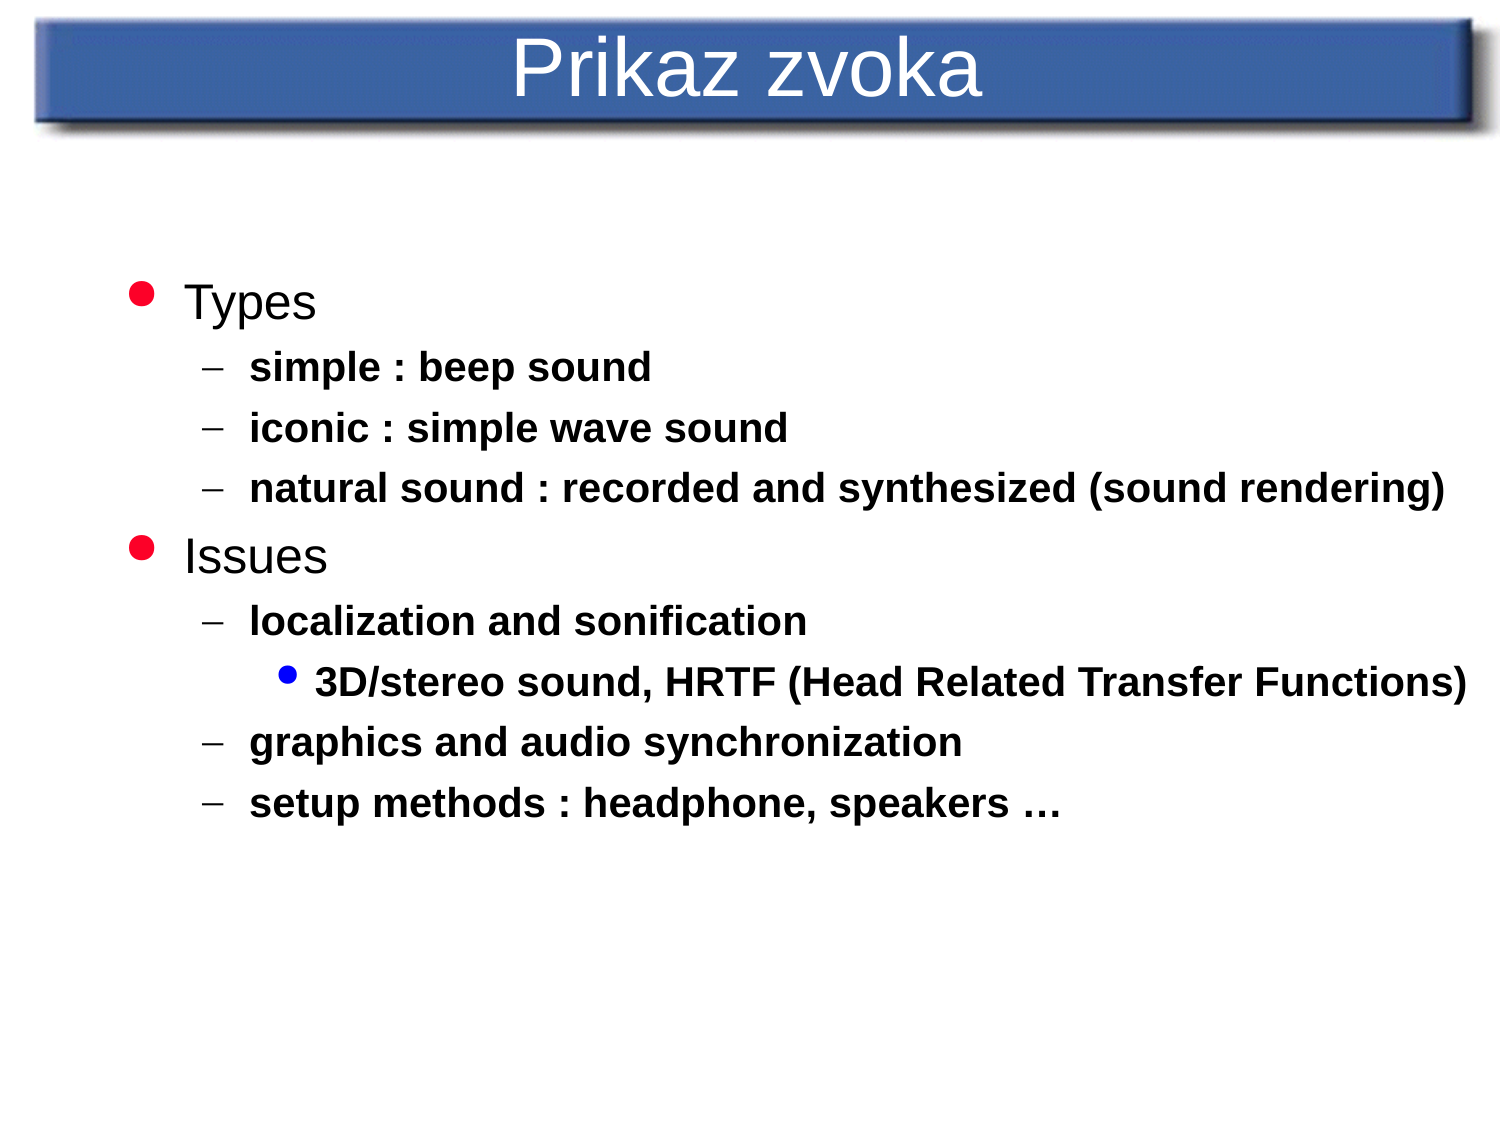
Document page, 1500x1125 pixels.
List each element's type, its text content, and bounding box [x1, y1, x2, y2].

picture [33, 15, 1500, 142]
list Types simple : beep sound iconic : simple wave sound natural sound : recorded and synthesized (sound rendering) Issues localization and sonification 3D/stereo sound, HRTF (Head Related Transfer Functions) graphics and audio synchronization setup methods : headphone, speakers … [112, 262, 1500, 938]
title Prikaz zvoka [109, 6, 1385, 121]
